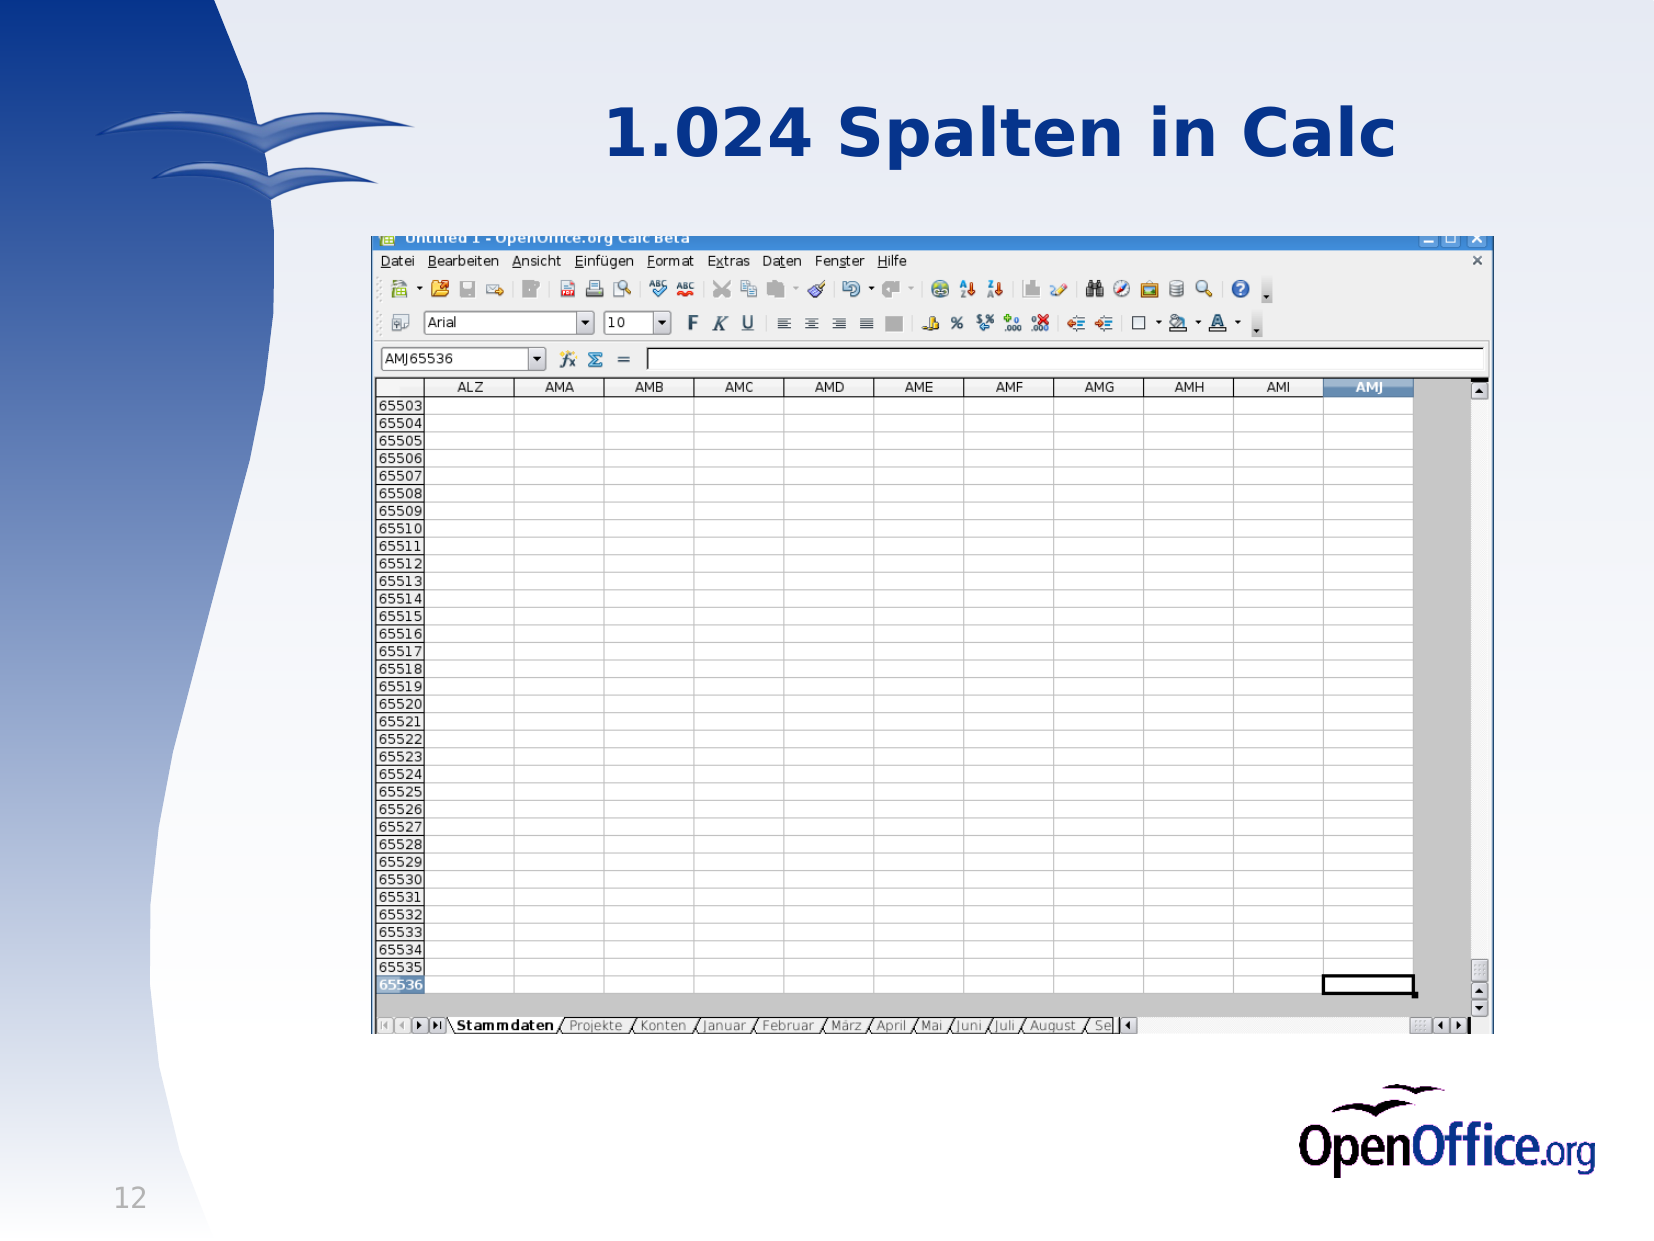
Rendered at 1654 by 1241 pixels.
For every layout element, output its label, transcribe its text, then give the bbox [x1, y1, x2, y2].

chart [295, 236, 1565, 1034]
picture [1299, 1084, 1595, 1178]
title 1.024 Spalten in Calc [436, 94, 1565, 173]
picture [95, 100, 416, 162]
picture [152, 161, 379, 201]
